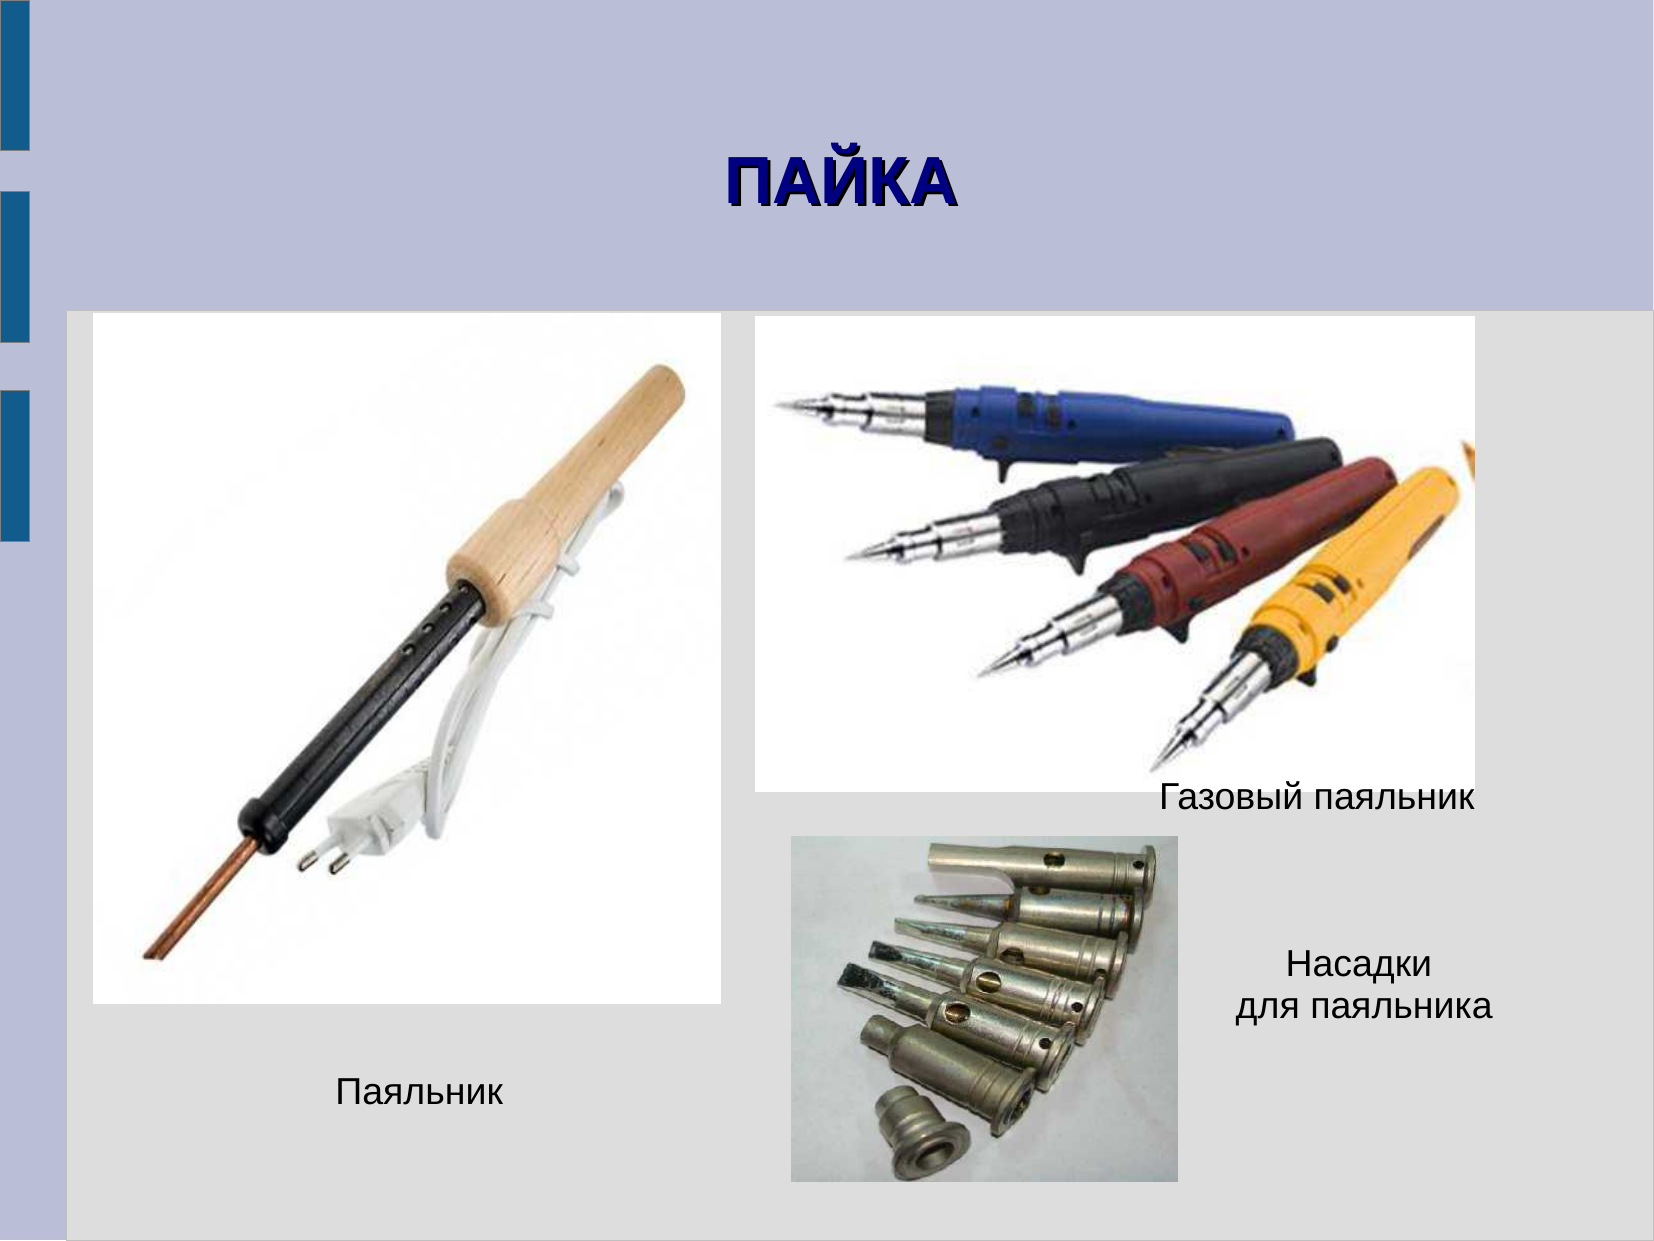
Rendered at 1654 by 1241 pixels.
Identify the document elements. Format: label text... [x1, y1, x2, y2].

text_box Газовый паяльник [1015, 767, 1619, 825]
picture [755, 316, 1475, 792]
title ПАЙКА [135, 76, 1548, 284]
text_box Паяльник [118, 1062, 721, 1120]
text_box Насадки для паяльника [1062, 935, 1654, 1035]
picture [791, 836, 1178, 1182]
picture [93, 313, 721, 1004]
